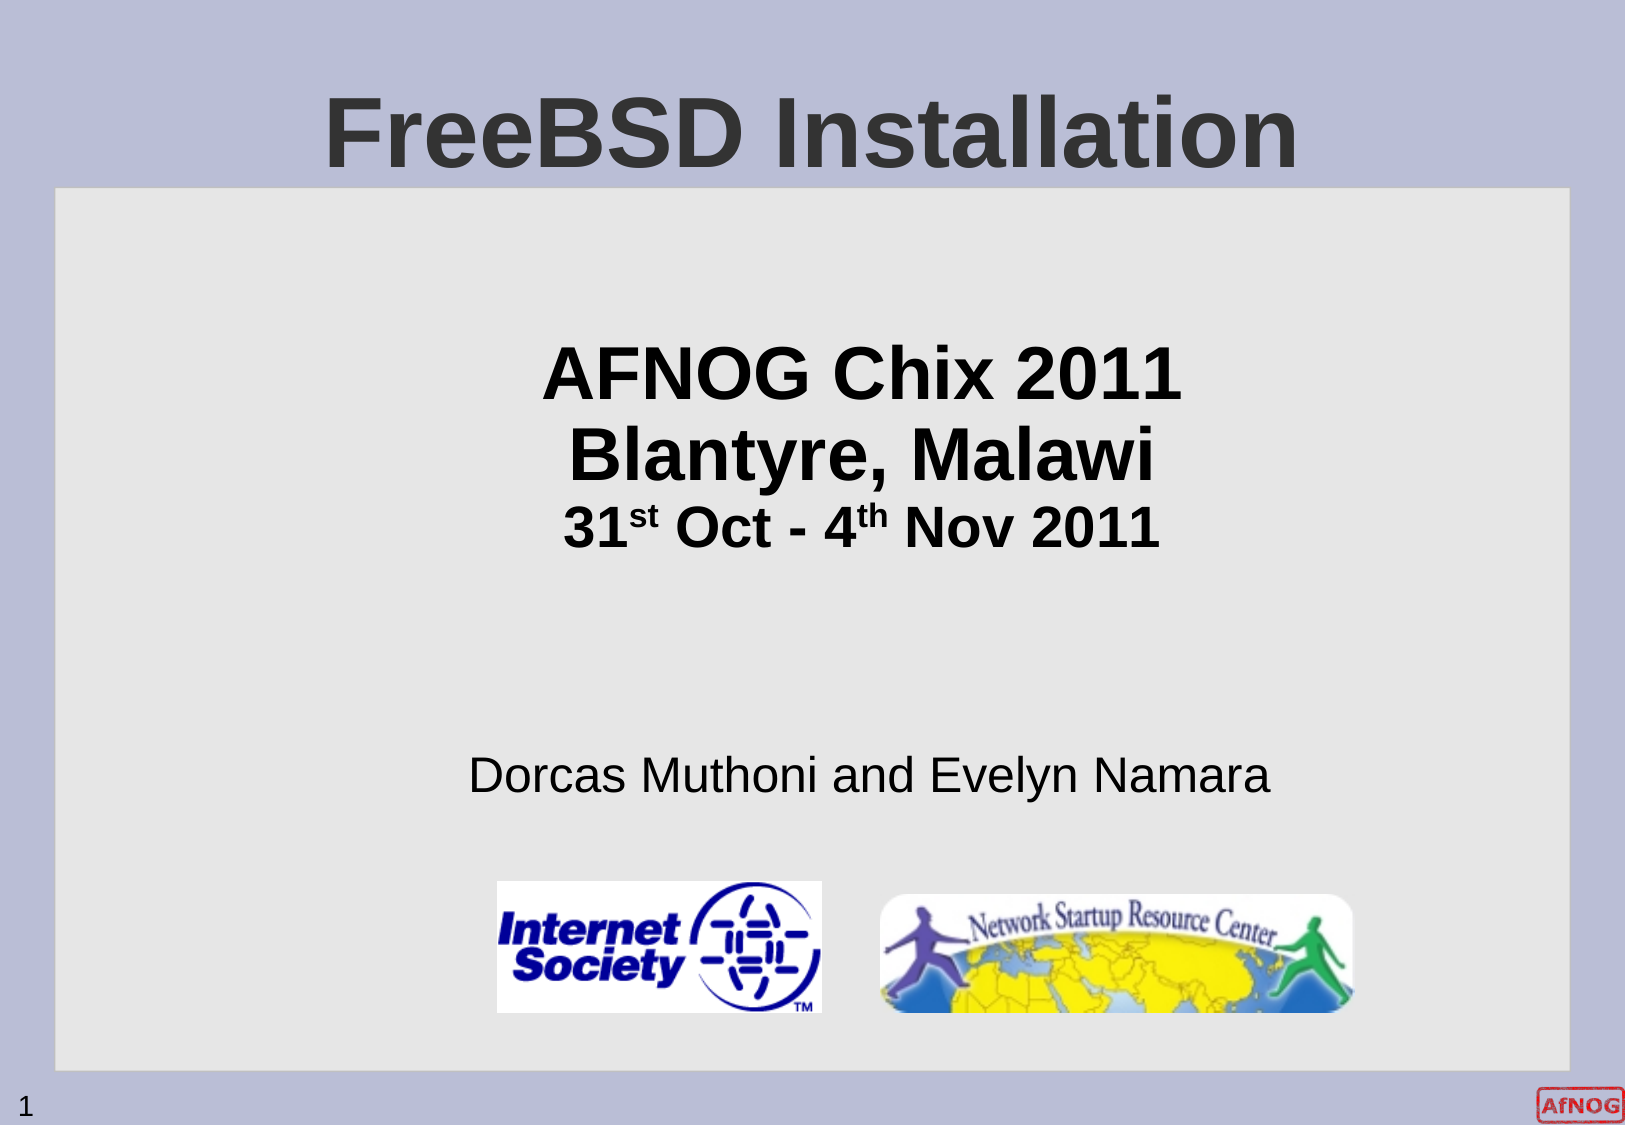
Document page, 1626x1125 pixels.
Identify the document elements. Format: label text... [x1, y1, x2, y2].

picture [497, 881, 822, 1013]
text_box AFNOG Chix 2011 Blantyre, Malawi 31st Oct - 4th Nov 2011 Dorcas Muthoni and Evelyn Namara [375, 324, 1351, 857]
picture [1535, 1085, 1626, 1125]
picture [880, 894, 1355, 1013]
text_box FreeBSD Installation [54, 44, 1571, 215]
